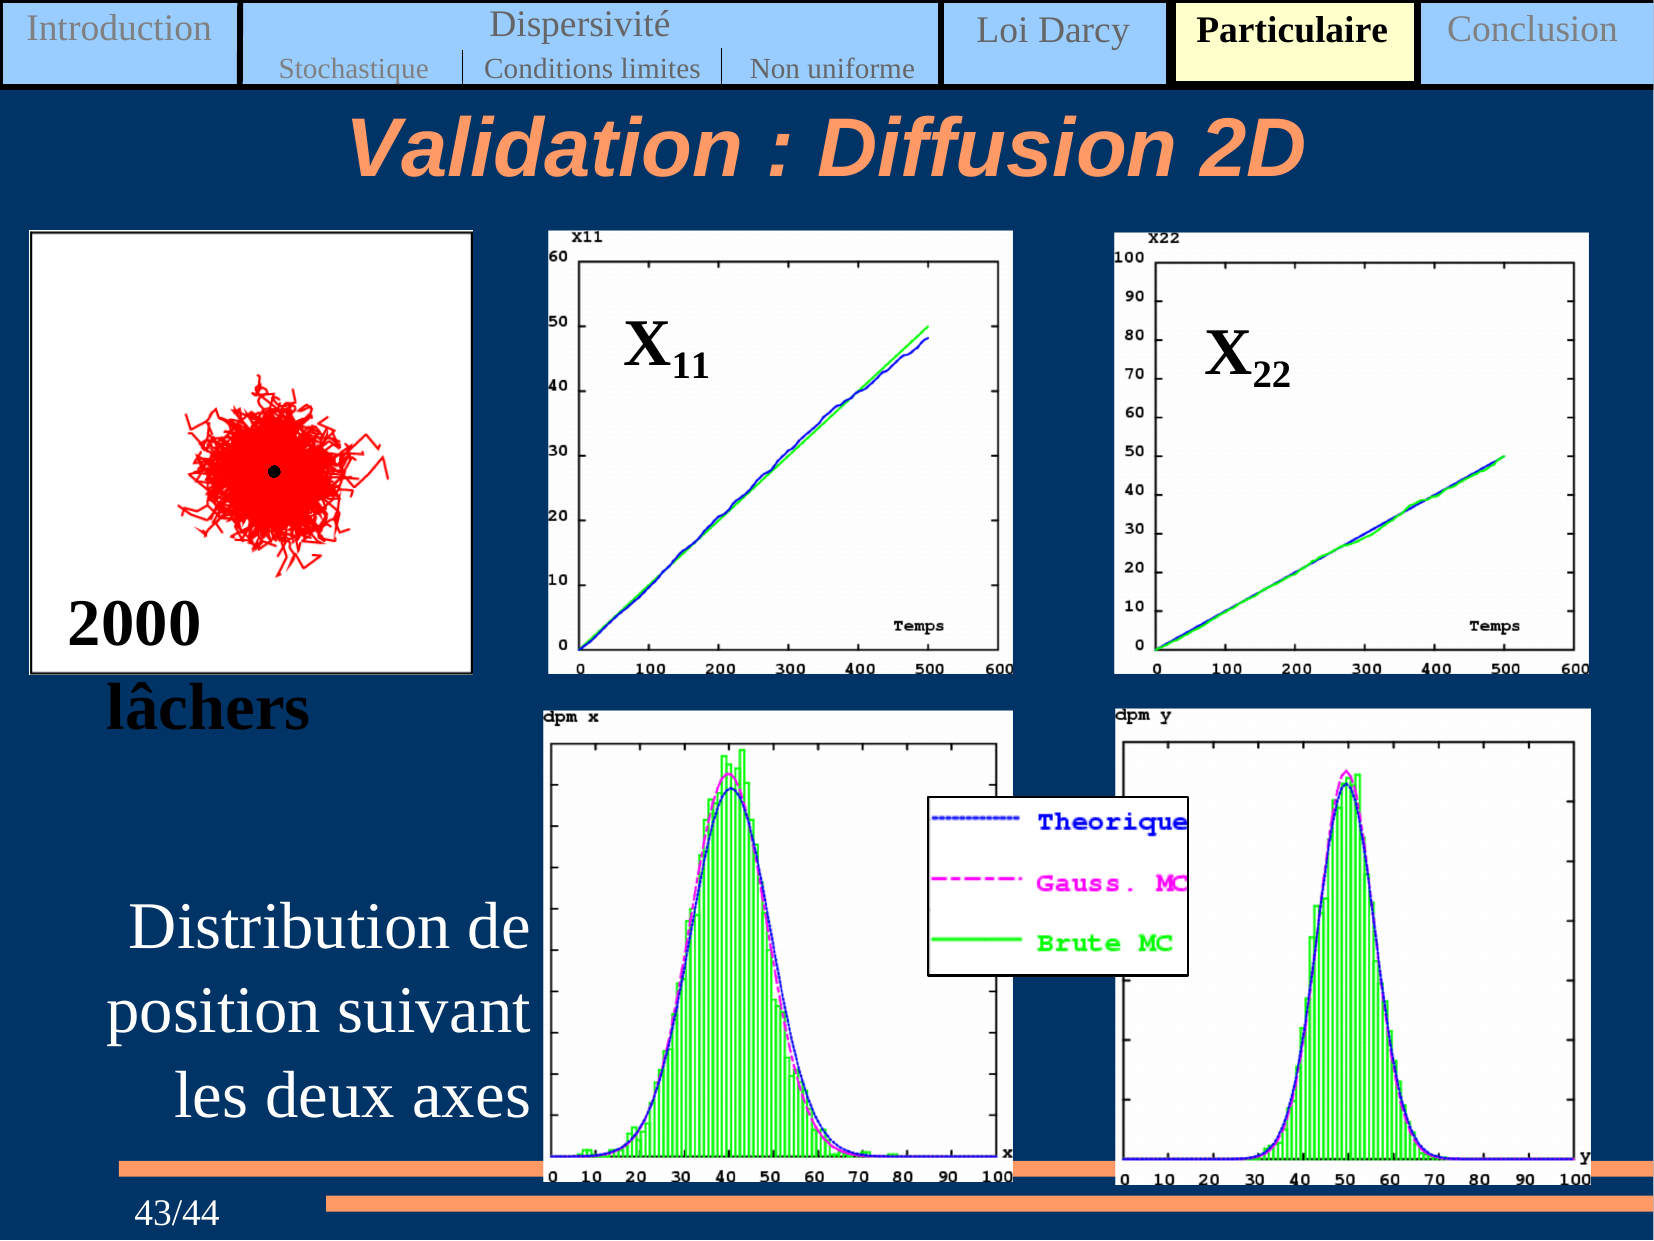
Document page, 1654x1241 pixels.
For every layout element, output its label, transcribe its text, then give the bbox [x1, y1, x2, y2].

picture [1115, 708, 1591, 1185]
text_box Stochastique [263, 45, 444, 93]
picture [543, 710, 1013, 1182]
text_box [0, 59, 236, 88]
text_box Particulaire [1173, 1, 1412, 60]
text_box Non uniforme [735, 45, 930, 93]
picture [29, 230, 473, 675]
picture [929, 797, 1188, 975]
text_box Conclusion [1411, 0, 1654, 59]
text_box X22 [1189, 295, 1385, 404]
text_box 2000 lâchers [53, 568, 438, 742]
text_box Dispersivité [474, 0, 686, 45]
text_box Validation : Diffusion 2D [0, 89, 1654, 203]
picture [548, 230, 1013, 674]
picture [1114, 232, 1589, 674]
text_box X11 [608, 286, 804, 395]
text_box Conditions limites [469, 45, 716, 93]
text_box [686, 0, 1654, 88]
text_box Introduction [0, 0, 237, 59]
text_box [243, 0, 474, 88]
text_box Loi Darcy [944, 1, 1169, 66]
text_box [268, 465, 281, 478]
text_box Distribution de position suivant les deux axes [35, 871, 547, 1140]
